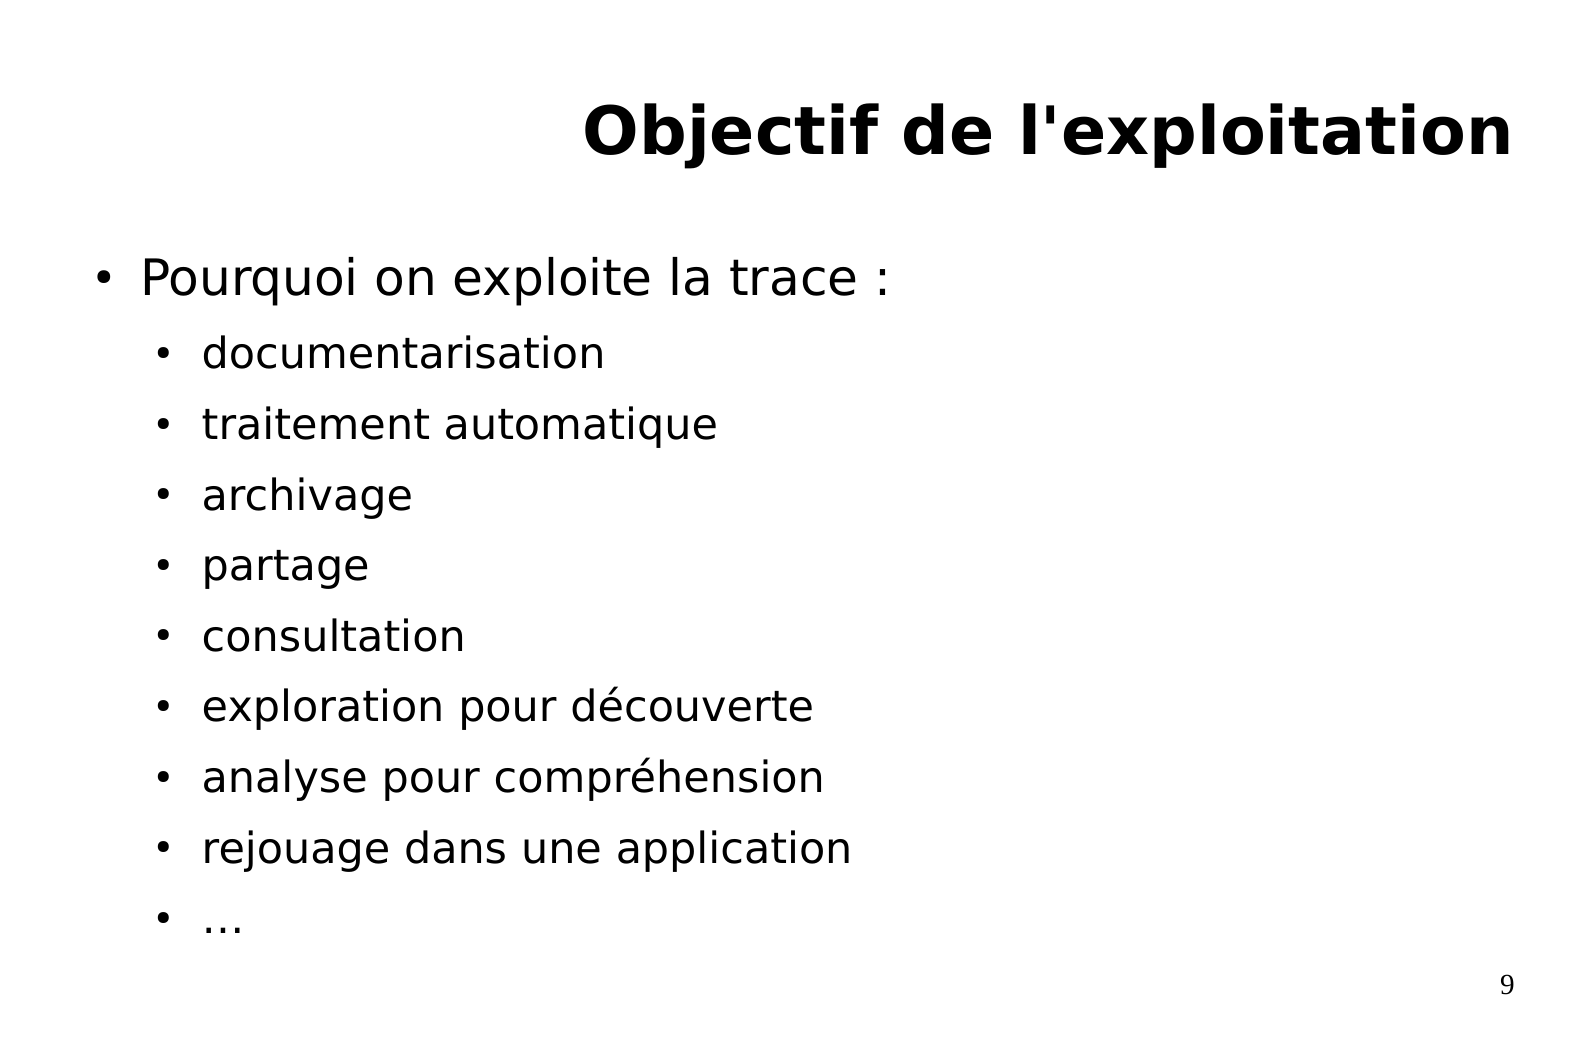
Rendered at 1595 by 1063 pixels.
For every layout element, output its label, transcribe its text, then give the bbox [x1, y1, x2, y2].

list Pourquoi on exploite la trace : documentarisation traitement automatique archivage partage consultation exploration pour découverte analyse pour compréhension rejouage dans une application … [79, 248, 1515, 951]
title Objectif de l'exploitation [79, 49, 1515, 213]
